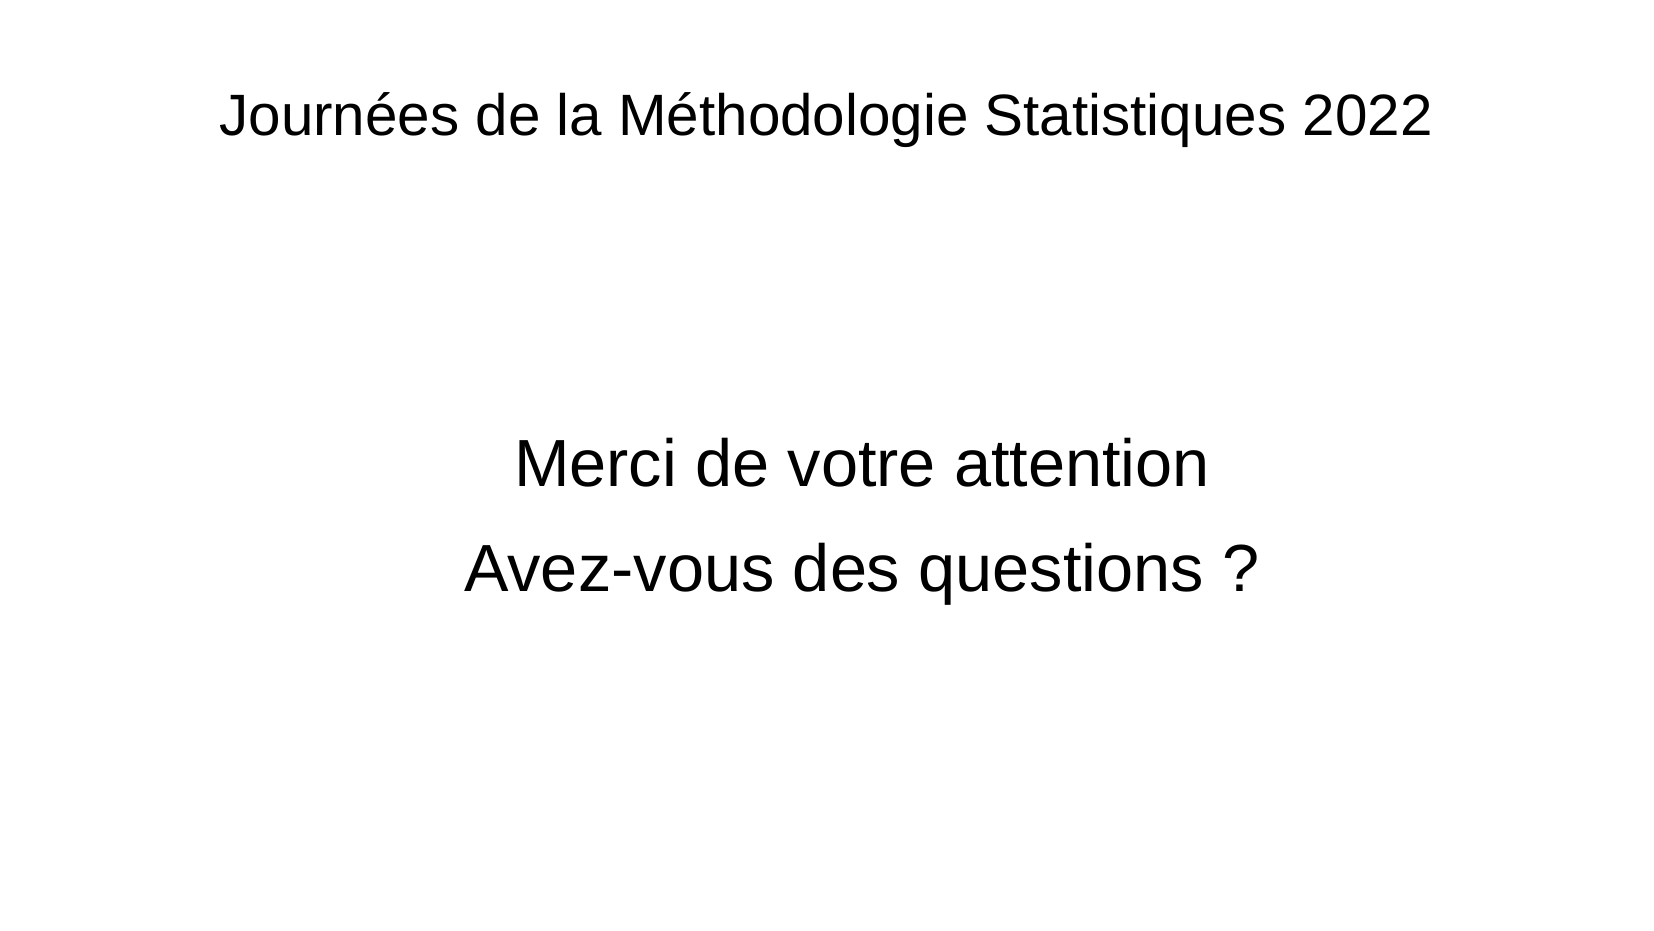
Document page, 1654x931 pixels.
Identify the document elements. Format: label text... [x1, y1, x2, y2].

title Journées de la Méthodologie Statistiques 2022 [82, 37, 1571, 193]
list Merci de votre attention Avez-vous des questions ? [82, 217, 1571, 758]
